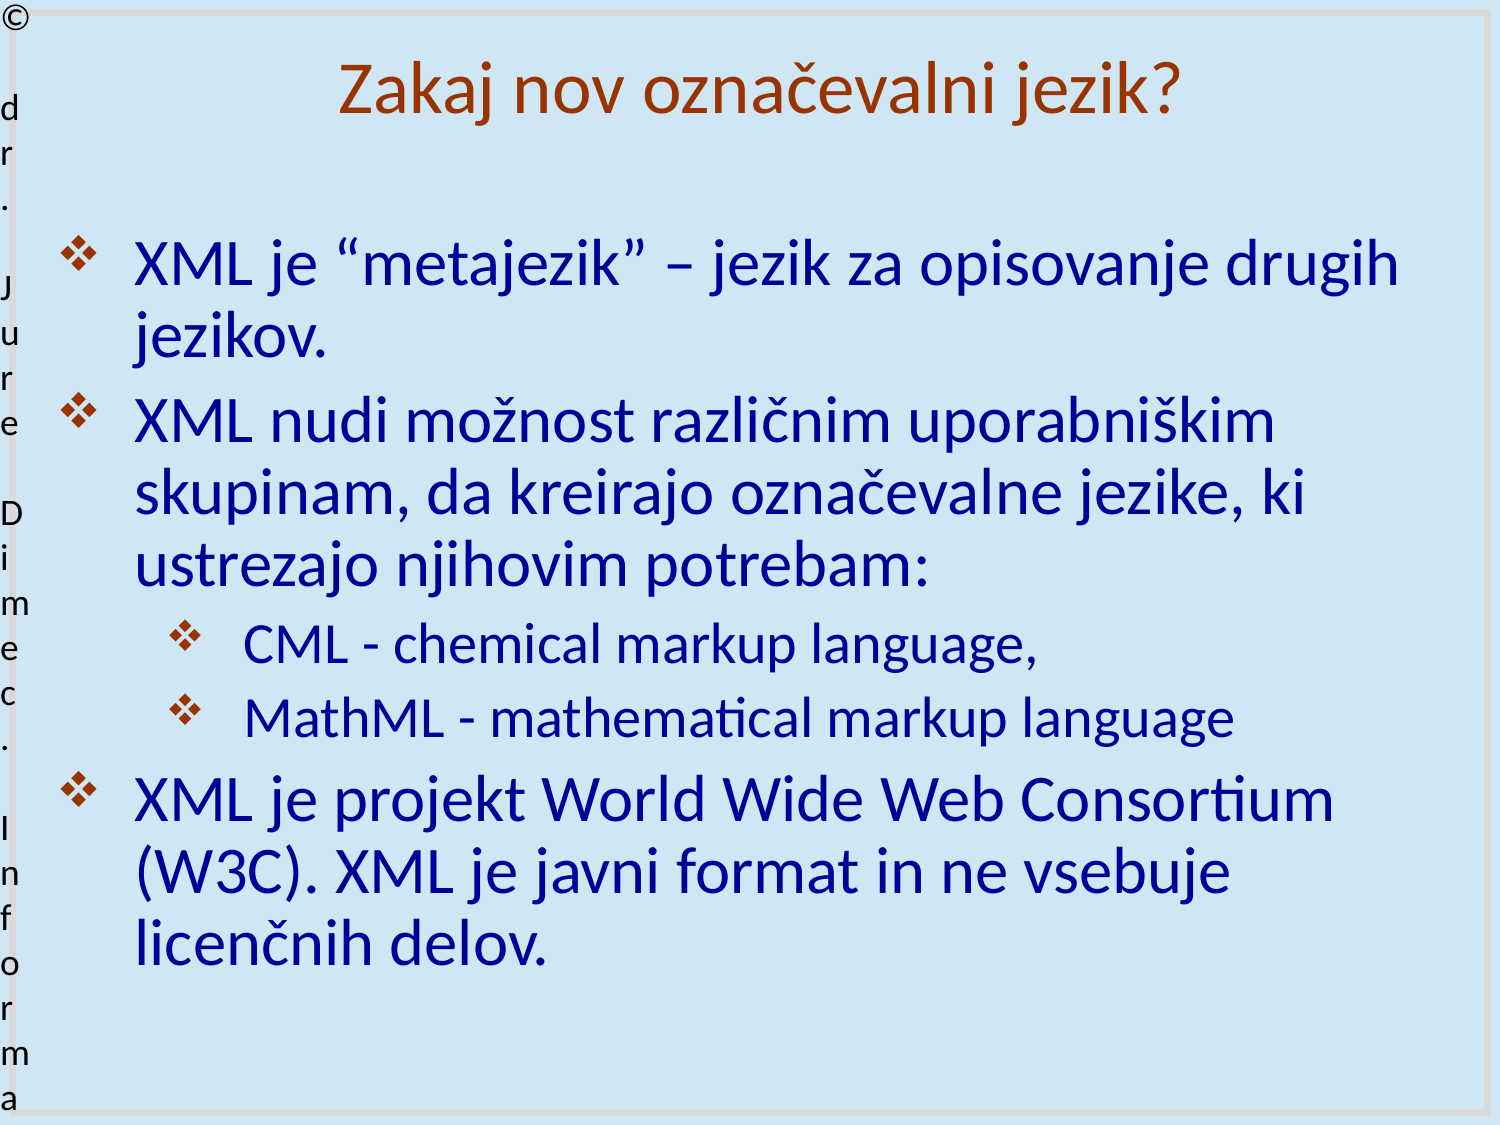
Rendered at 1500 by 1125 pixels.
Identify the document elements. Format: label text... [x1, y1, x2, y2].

title Zakaj nov označevalni jezik? [134, 35, 1389, 131]
list XML je “metajezik” – jezik za opisovanje drugih jezikov. XML nudi možnost različnim uporabniškim skupinam, da kreirajo označevalne jezike, ki ustrezajo njihovim potrebam: CML - chemical markup language, MathML - mathematical markup language XML je projekt World Wide Web Consortium (W3C). XML je javni format in ne vsebuje licenčnih delov. [41, 220, 1471, 1071]
